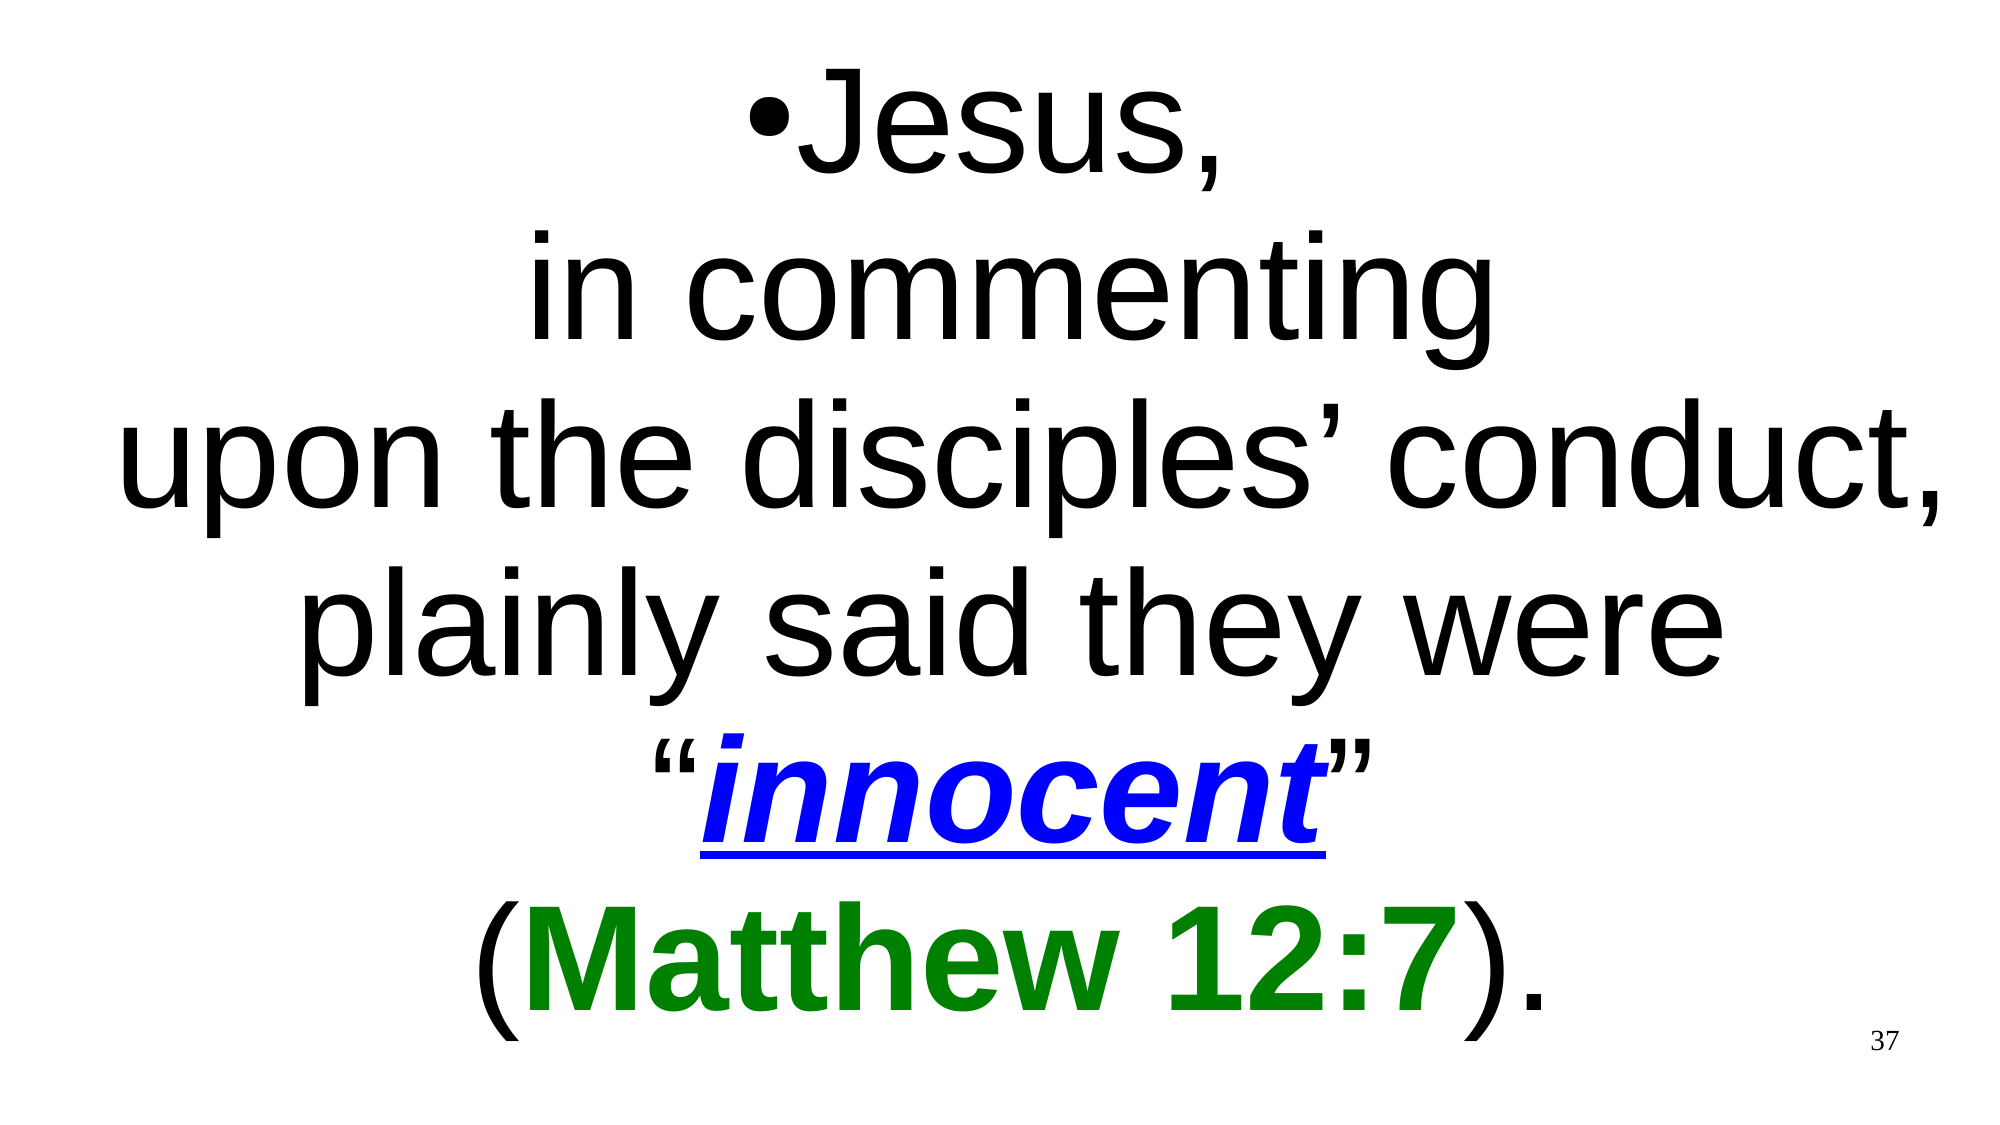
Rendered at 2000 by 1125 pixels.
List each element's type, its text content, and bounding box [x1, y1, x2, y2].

list Jesus, in commenting upon the disciples’ conduct, plainly said they were “innocent” (Matthew 12:7). [35, 36, 1962, 1099]
